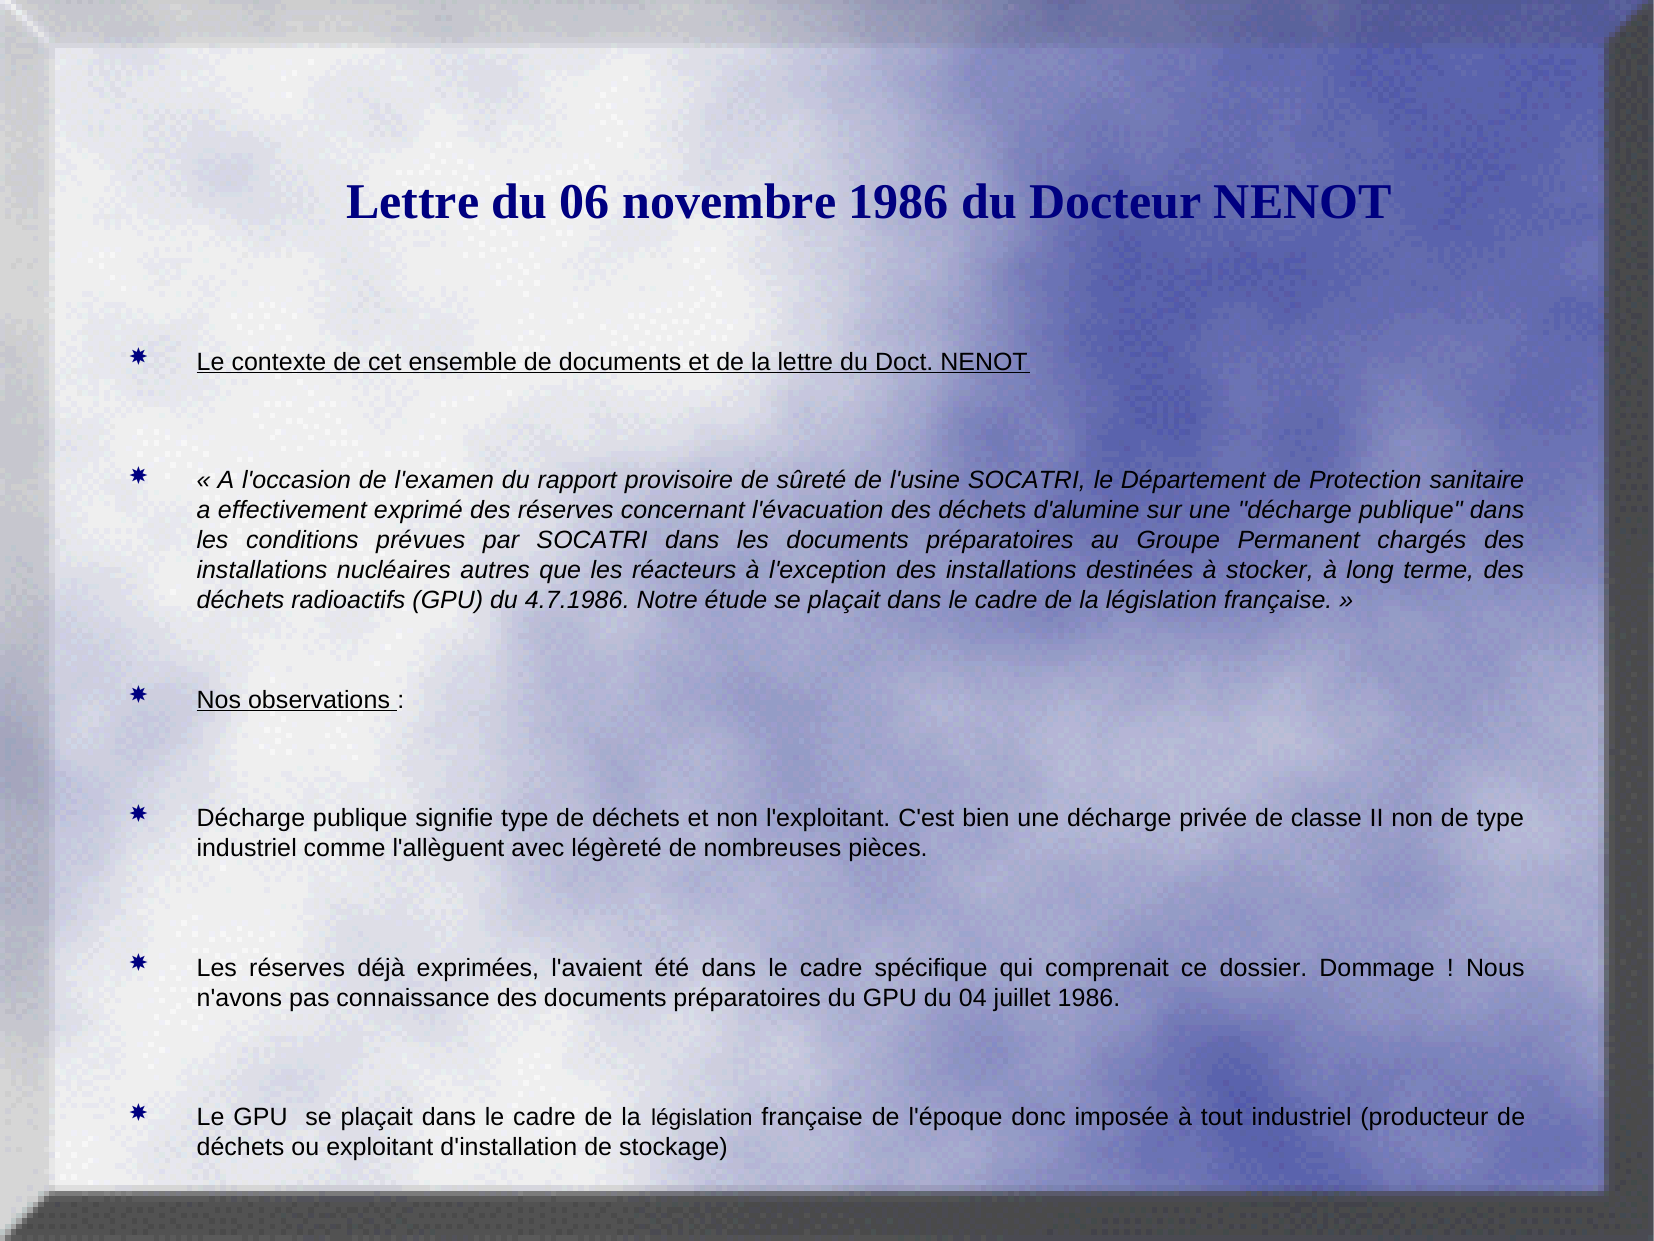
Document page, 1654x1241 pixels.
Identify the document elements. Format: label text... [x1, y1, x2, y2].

title Lettre du 06 novembre 1986 du Docteur NENOT [201, 105, 1537, 306]
picture [0, 0, 1654, 1241]
list Le contexte de cet ensemble de documents et de la lettre du Doct. NENOT « A l'occasion de l'examen du rapport provisoire de sûreté de l'usine SOCATRI, le Département de Protection sanitaire a effectivement exprimé des réserves concernant l'évacuation des déchets d'alumine sur une ''décharge publique" dans les conditions prévues par SOCATRI dans les documents préparatoires au Groupe Permanent chargés des installations nucléaires autres que les réacteurs à l'exception des installations destinées à stocker, à long terme, des déchets radioactifs (GPU) du 4.7.1986. Notre étude se plaçait dans le cadre de la législation française. » Nos observations : Décharge publique signifie type de déchets et non l'exploitant. C'est bien une décharge privée de classe II non de type industriel comme l'allèguent avec légèreté de nombreuses pièces. Les réserves déjà exprimées, l'avaient été dans le cadre spécifique qui comprenait ce dossier. Dommage ! Nous n'avons pas connaissance des documents préparatoires du GPU du 04 juillet 1986. Le GPU se plaçait dans le cadre de la législation française de l'époque donc imposée à tout industriel (producteur de déchets ou exploitant d'installation de stockage) [121, 354, 1528, 1161]
